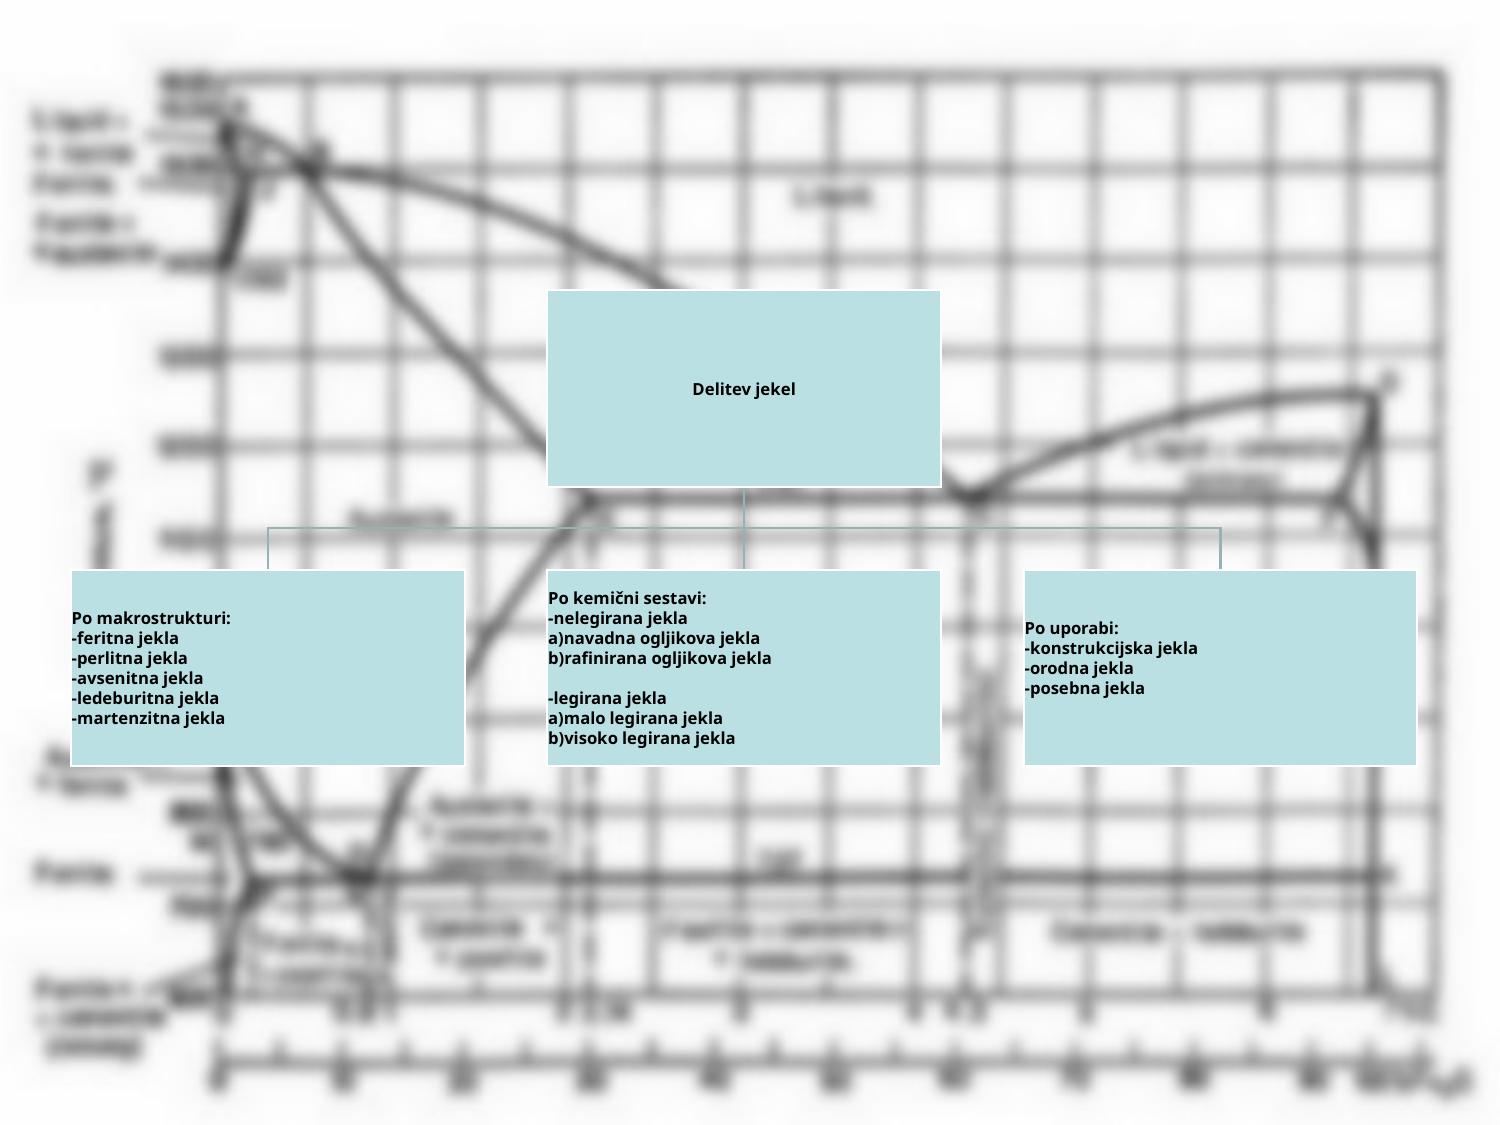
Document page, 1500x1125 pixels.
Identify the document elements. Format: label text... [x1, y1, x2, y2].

text_box Po uporabi: -konstrukcijska jekla -orodna jekla -posebna jekla [1023, 569, 1418, 767]
picture [0, 0, 1500, 1125]
text_box Delitev jekel [547, 290, 941, 487]
text_box Po makrostrukturi: -feritna jekla -perlitna jekla -avsenitna jekla -ledeburitna jekla -martenzitna jekla [70, 569, 465, 767]
text_box Po kemični sestavi: -nelegirana jekla a)navadna ogljikova jekla b)rafinirana ogljikova jekla -legirana jekla a)malo legirana jekla b)visoko legirana jekla [547, 569, 941, 767]
